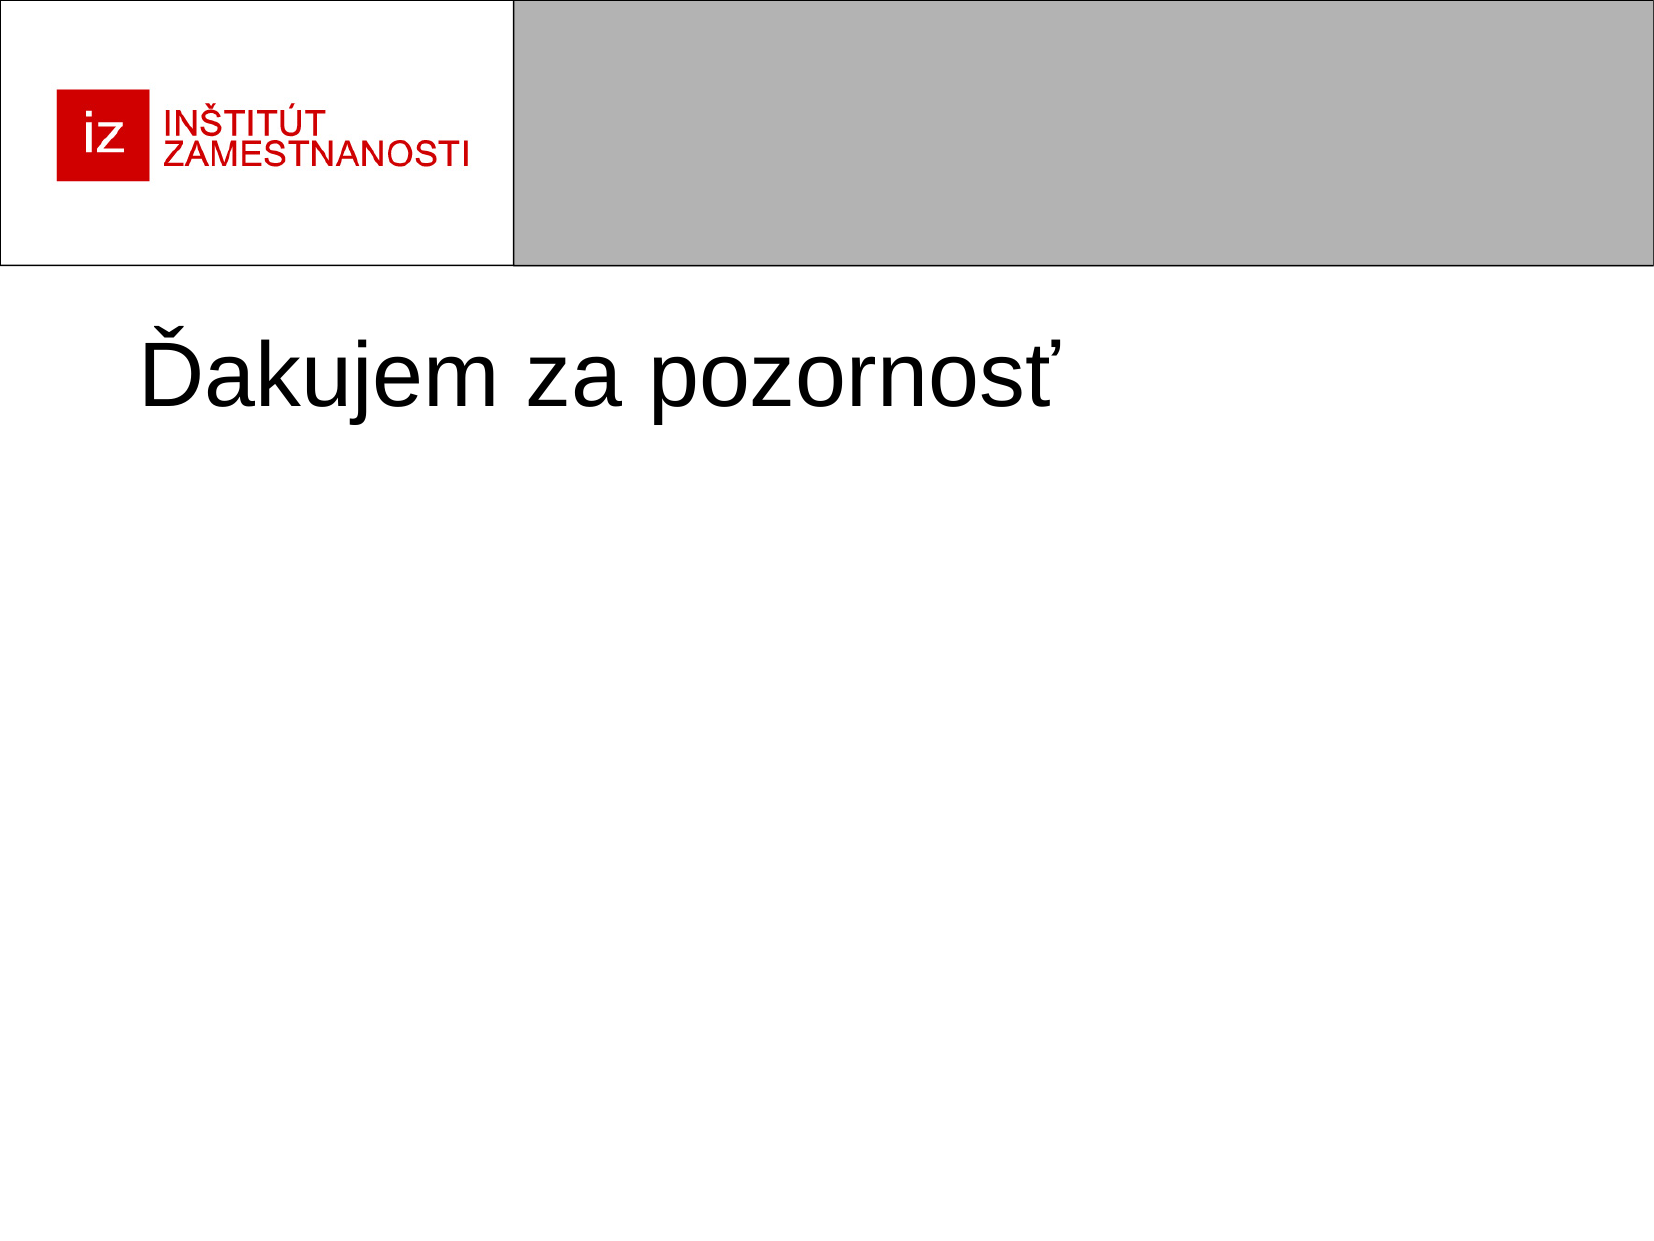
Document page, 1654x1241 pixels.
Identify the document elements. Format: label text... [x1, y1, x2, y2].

picture [5, 8, 512, 257]
list Ďakujem za pozornosť [121, 344, 1533, 1111]
